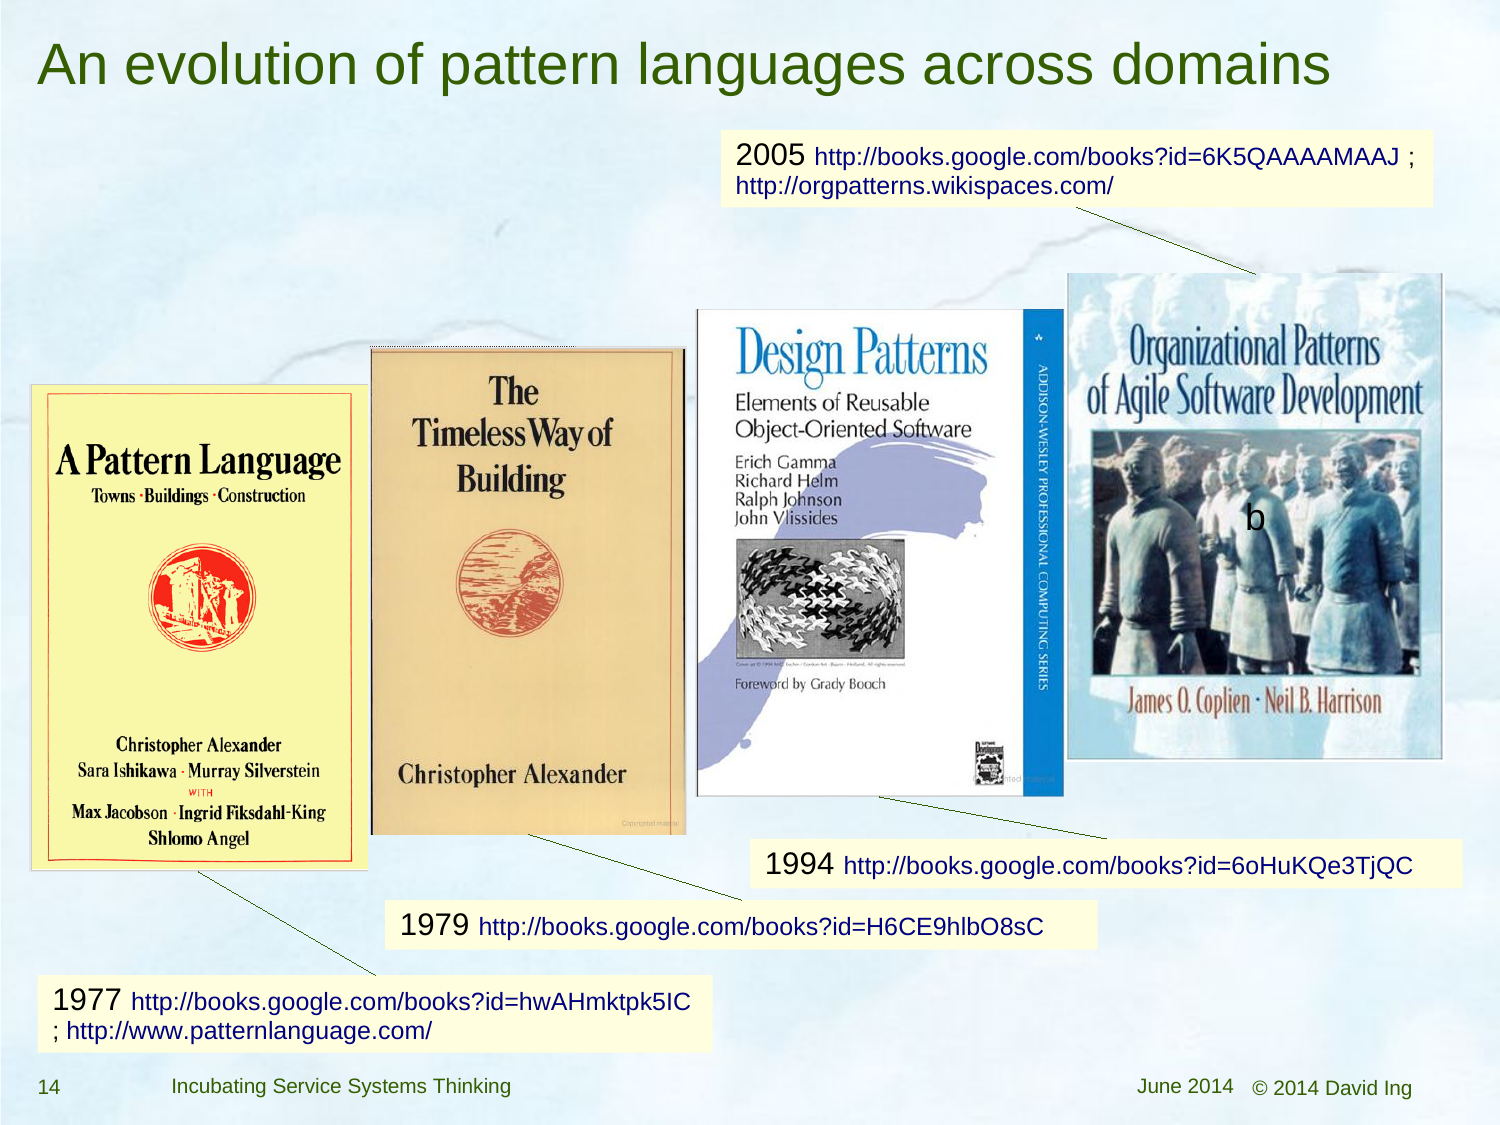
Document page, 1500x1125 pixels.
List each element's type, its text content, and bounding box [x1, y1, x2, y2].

picture [0, 0, 1500, 1125]
text_box 1979 http://books.google.com/books?id=H6CE9hlbO8sC [385, 900, 1098, 950]
title An evolution of pattern languages across domains [37, 37, 1463, 152]
text_box 1977 http://books.google.com/books?id=hwAHmktpk5IC ; http://www.patternlanguage.com/ [37, 975, 713, 1053]
text_box 2005 http://books.google.com/books?id=6K5QAAAAMAAJ ; http://orgpatterns.wikispaces.com/ [720, 129, 1434, 208]
text_box 1994 http://books.google.com/books?id=6oHuKQe3TjQC [750, 838, 1463, 889]
